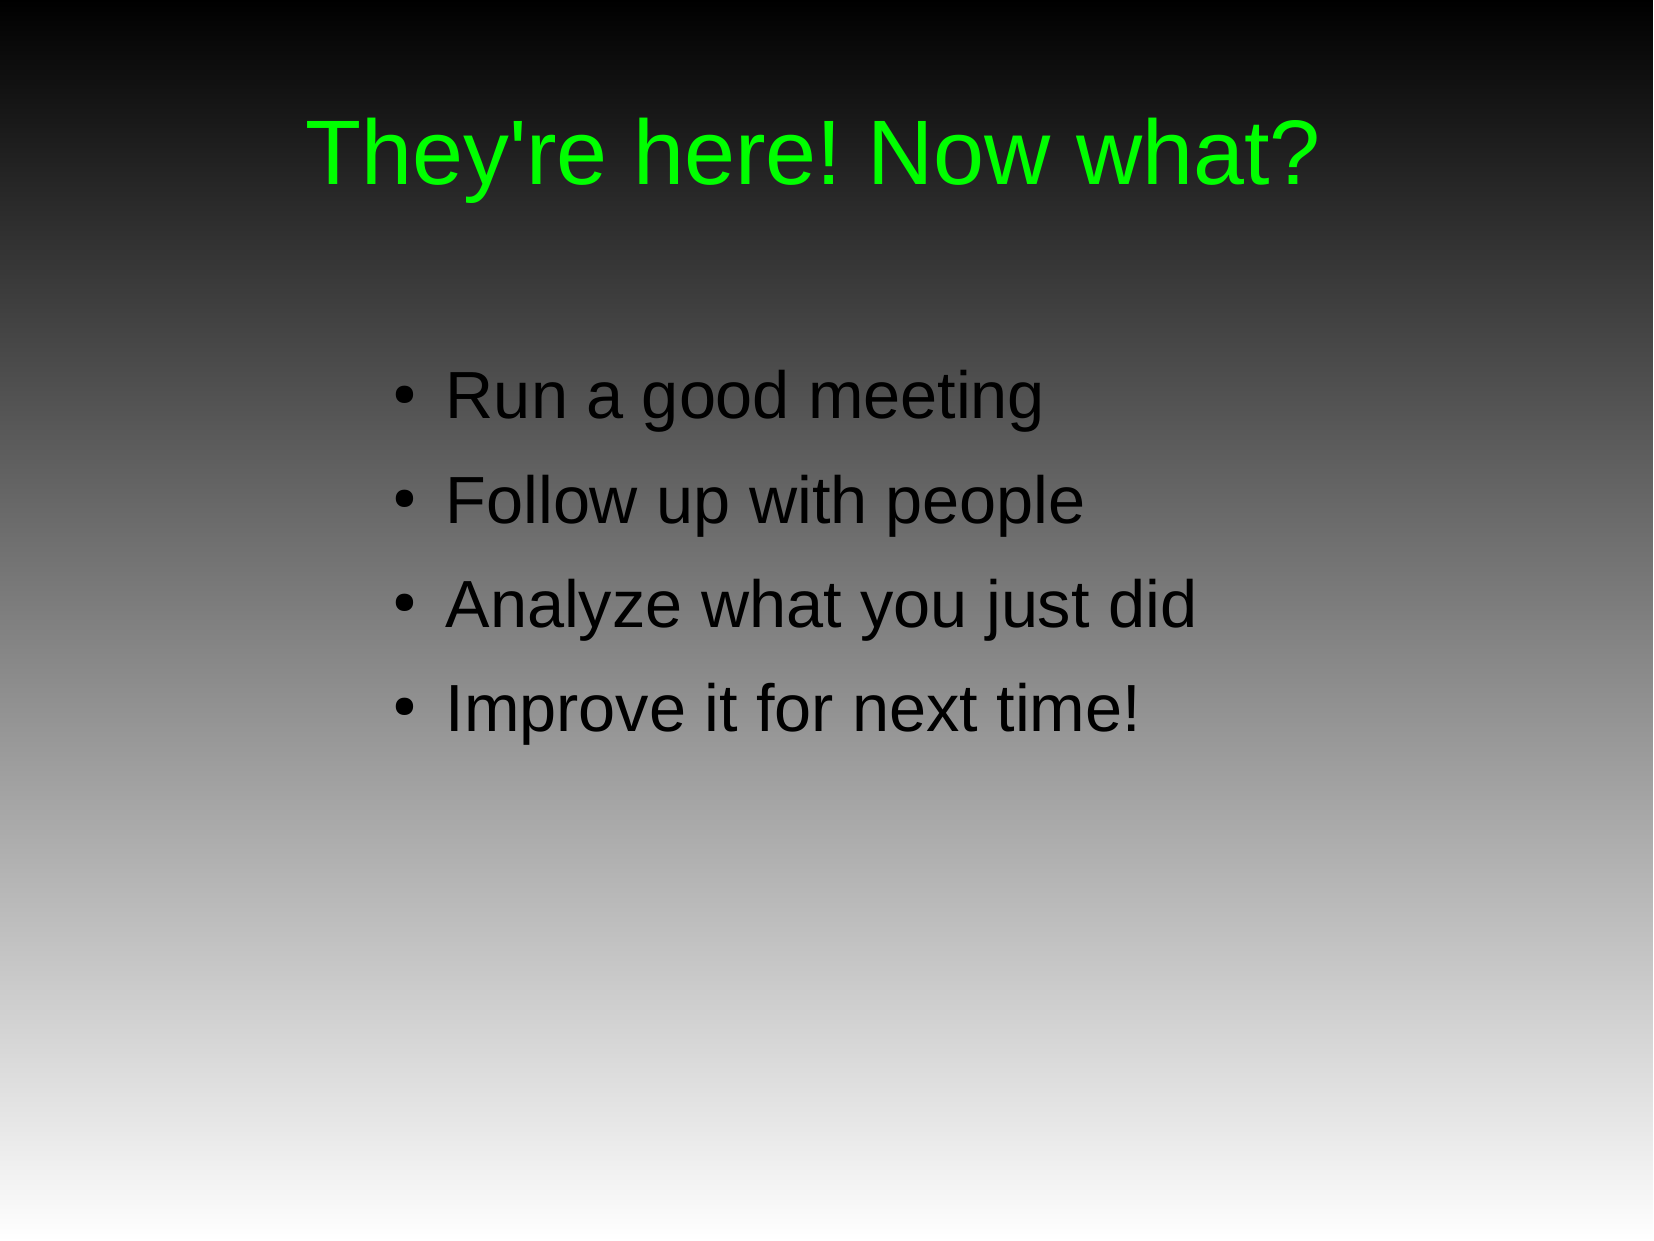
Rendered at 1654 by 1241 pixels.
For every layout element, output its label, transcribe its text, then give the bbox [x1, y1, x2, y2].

title They're here! Now what? [82, 49, 1571, 257]
list Run a good meeting Follow up with people Analyze what you just did Improve it for next time! [375, 358, 1276, 1163]
